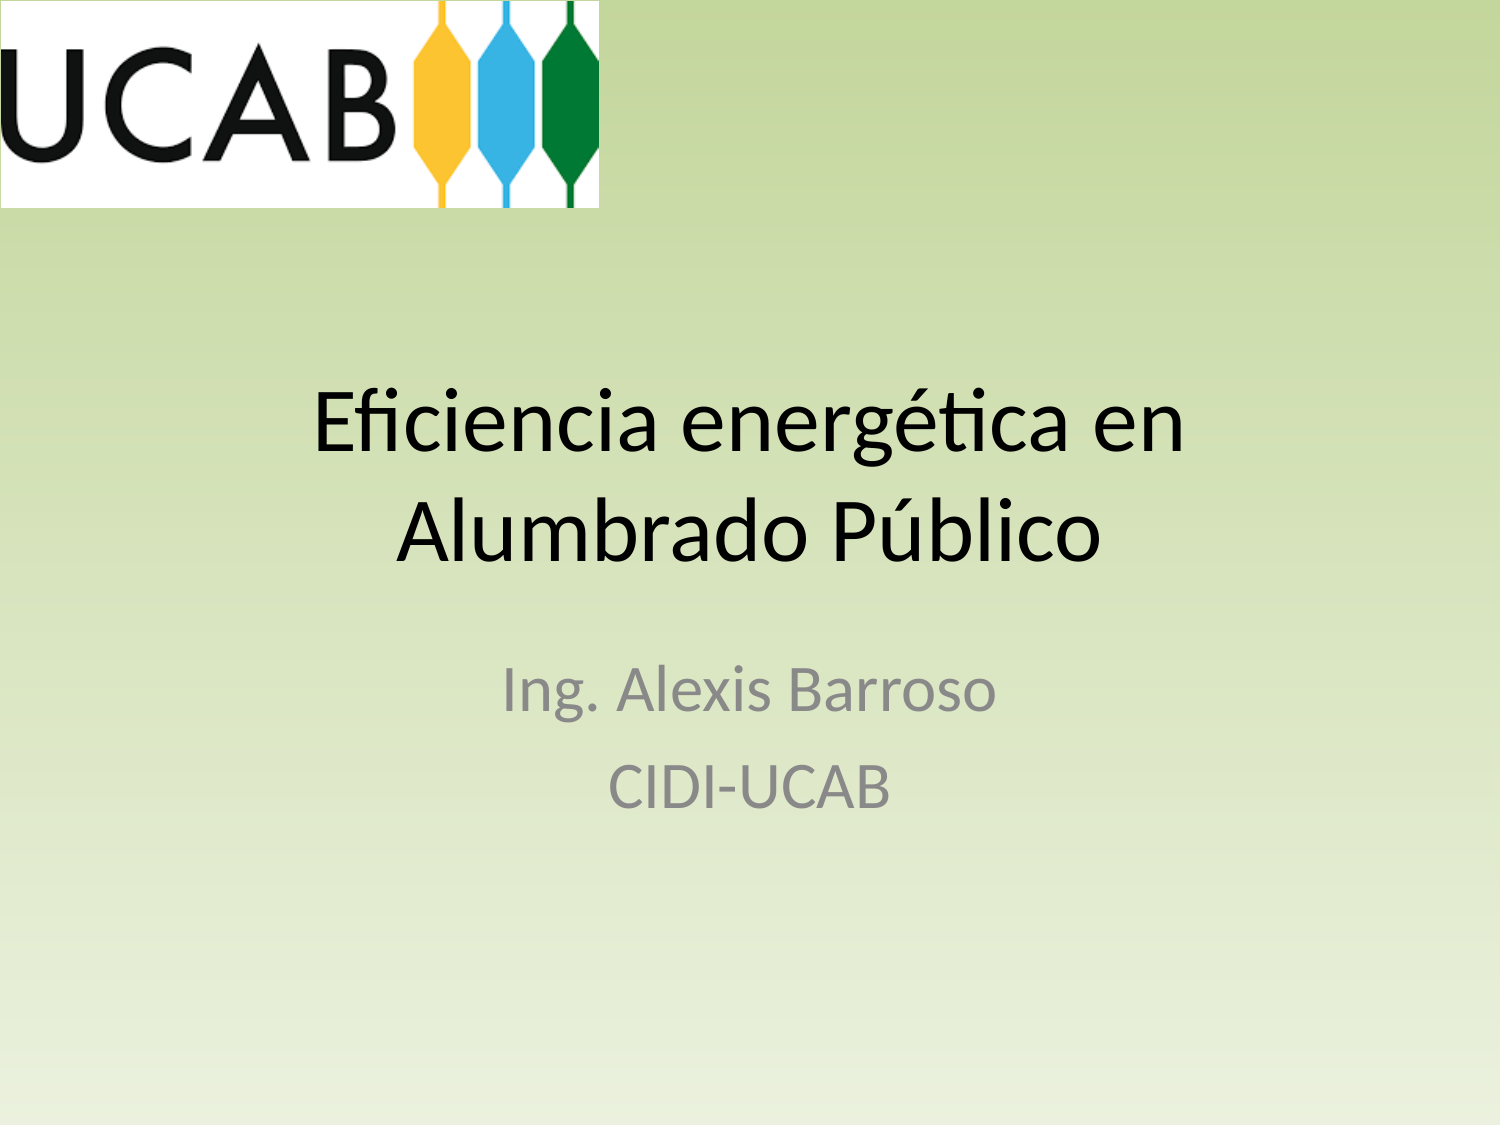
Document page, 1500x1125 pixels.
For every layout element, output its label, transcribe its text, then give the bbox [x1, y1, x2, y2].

picture [1, 1, 599, 208]
subtitle Ing. Alexis Barroso CIDI-UCAB [225, 637, 1276, 835]
title Eficiencia energética en Alumbrado Público [112, 349, 1388, 591]
